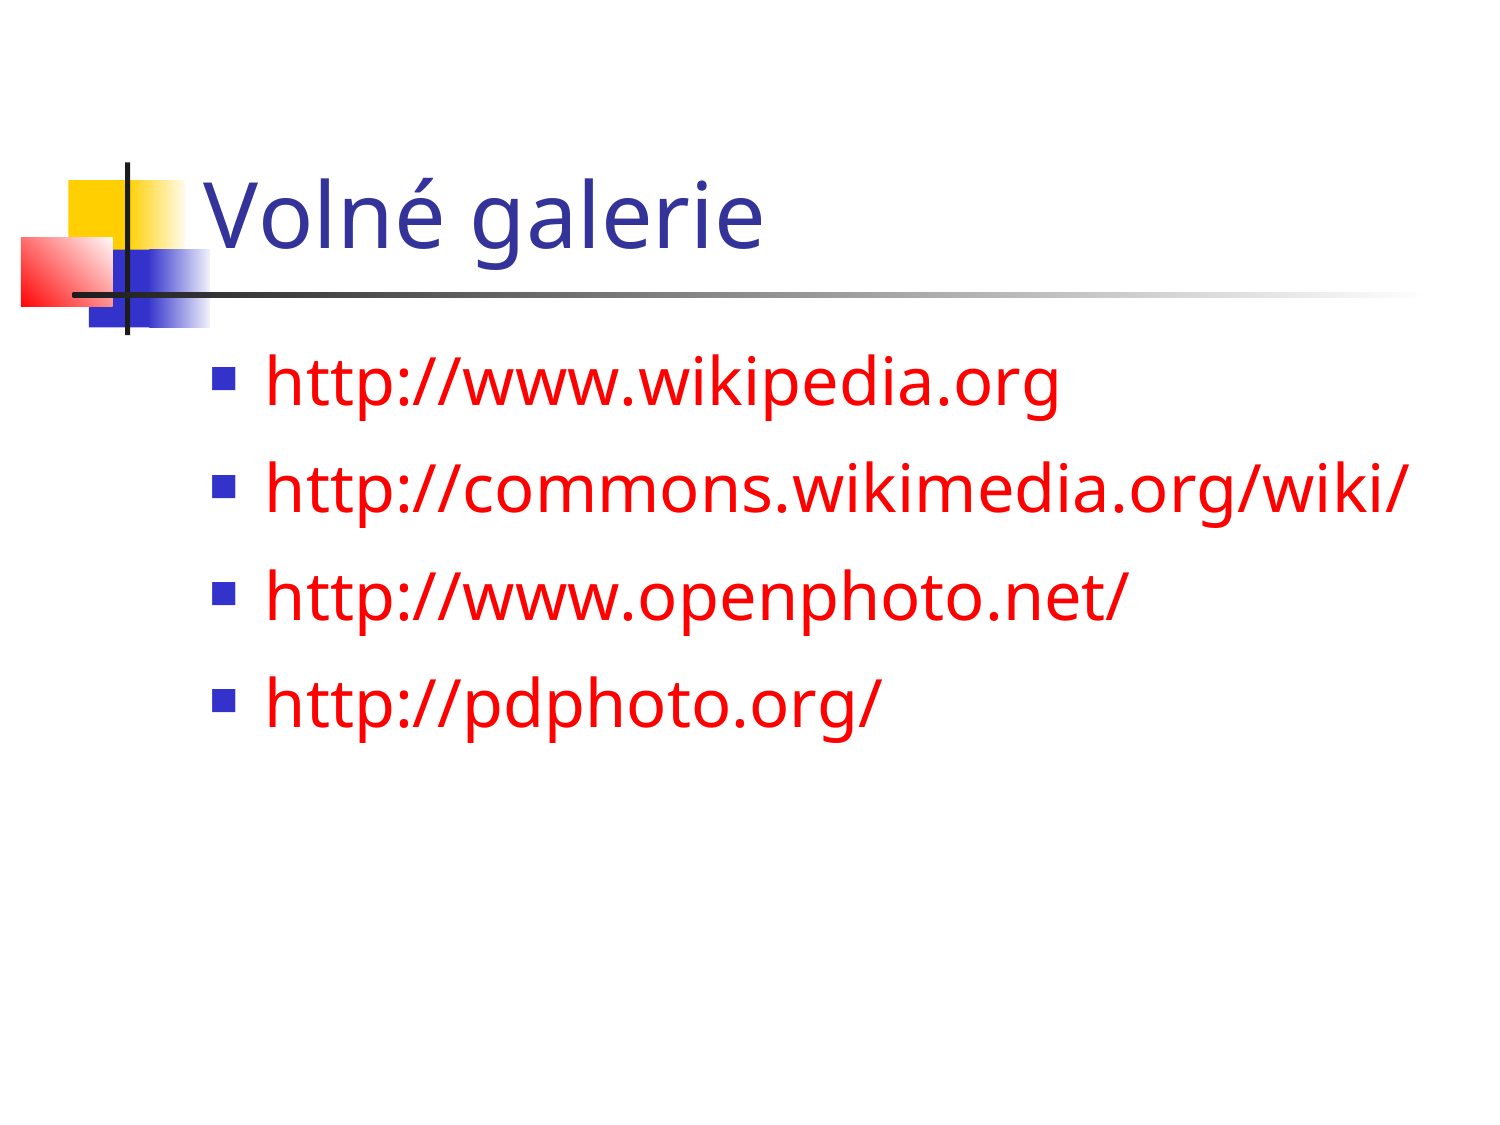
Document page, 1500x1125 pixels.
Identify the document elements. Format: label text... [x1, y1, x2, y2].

title Volné galerie [188, 35, 1468, 276]
list http://www.wikipedia.org http://commons.wikimedia.org/wiki/ http://www.openphoto.net/ http://pdphoto.org/ [193, 331, 1469, 1007]
